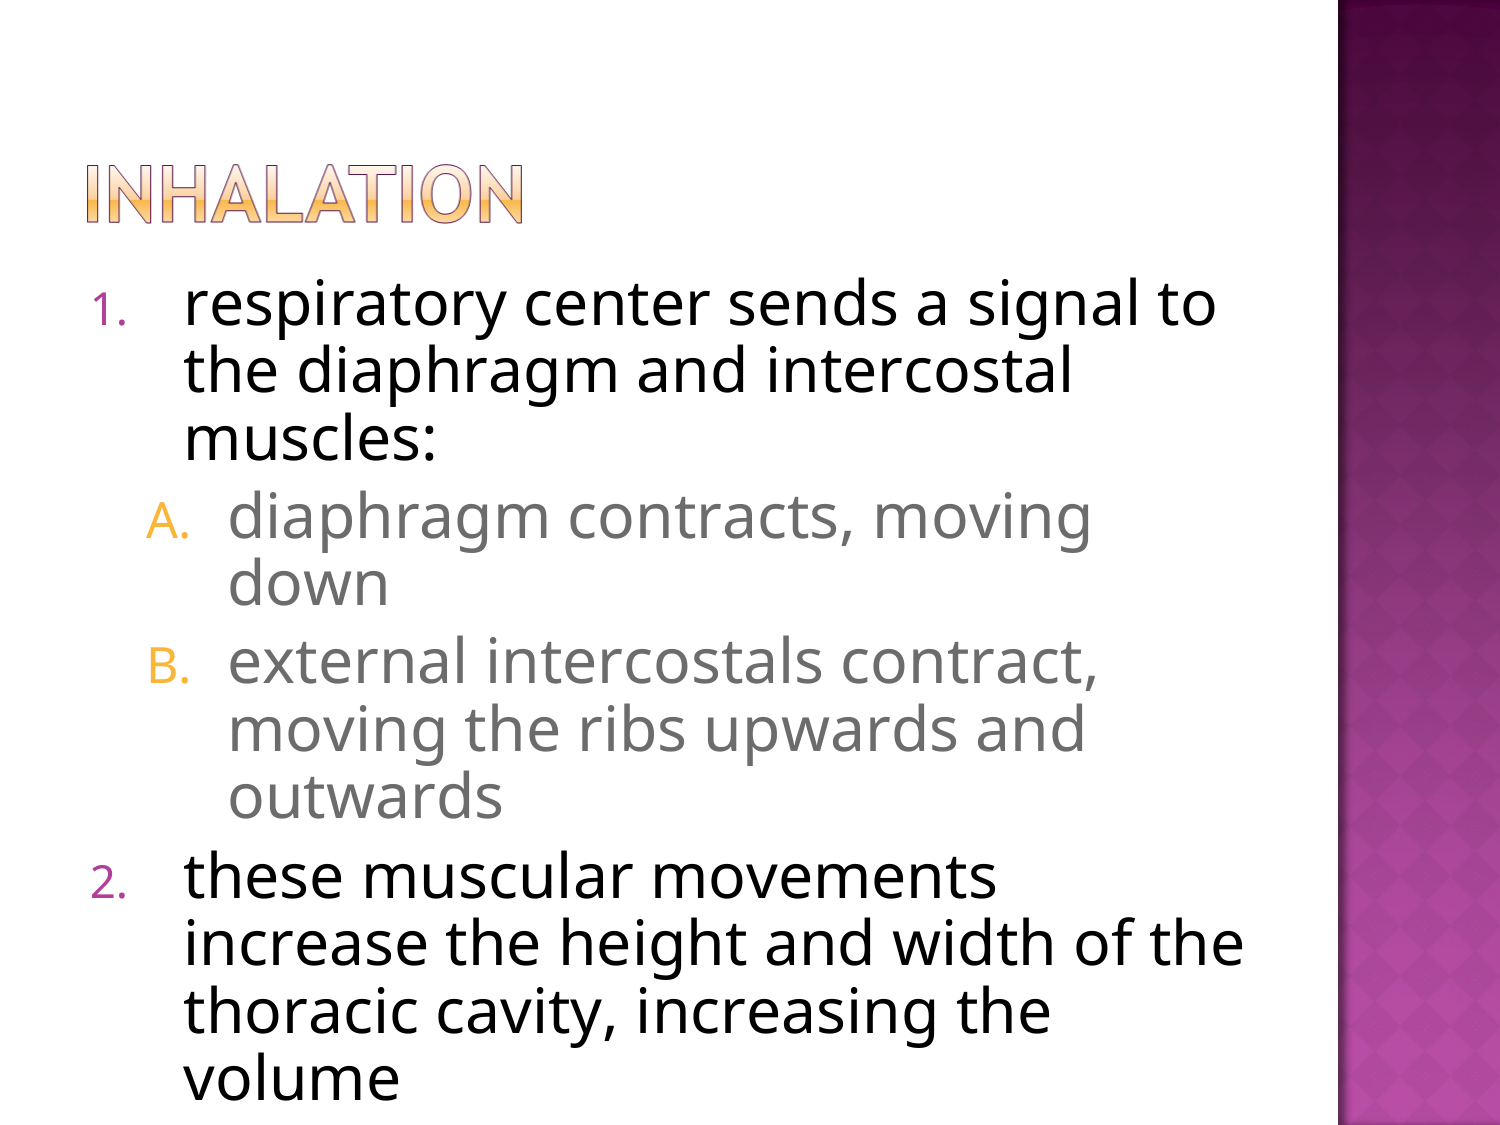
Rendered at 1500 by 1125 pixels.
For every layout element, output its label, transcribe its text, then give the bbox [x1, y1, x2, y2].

text_box [34, 52, 1265, 241]
picture [1337, 0, 1500, 1125]
list respiratory center sends a signal to the diaphragm and intercostal muscles: diaphragm contracts, moving down external intercostals contract, moving the ribs upwards and outwards these muscular movements increase the height and width of the thoracic cavity, increasing the volume [75, 263, 1263, 1060]
